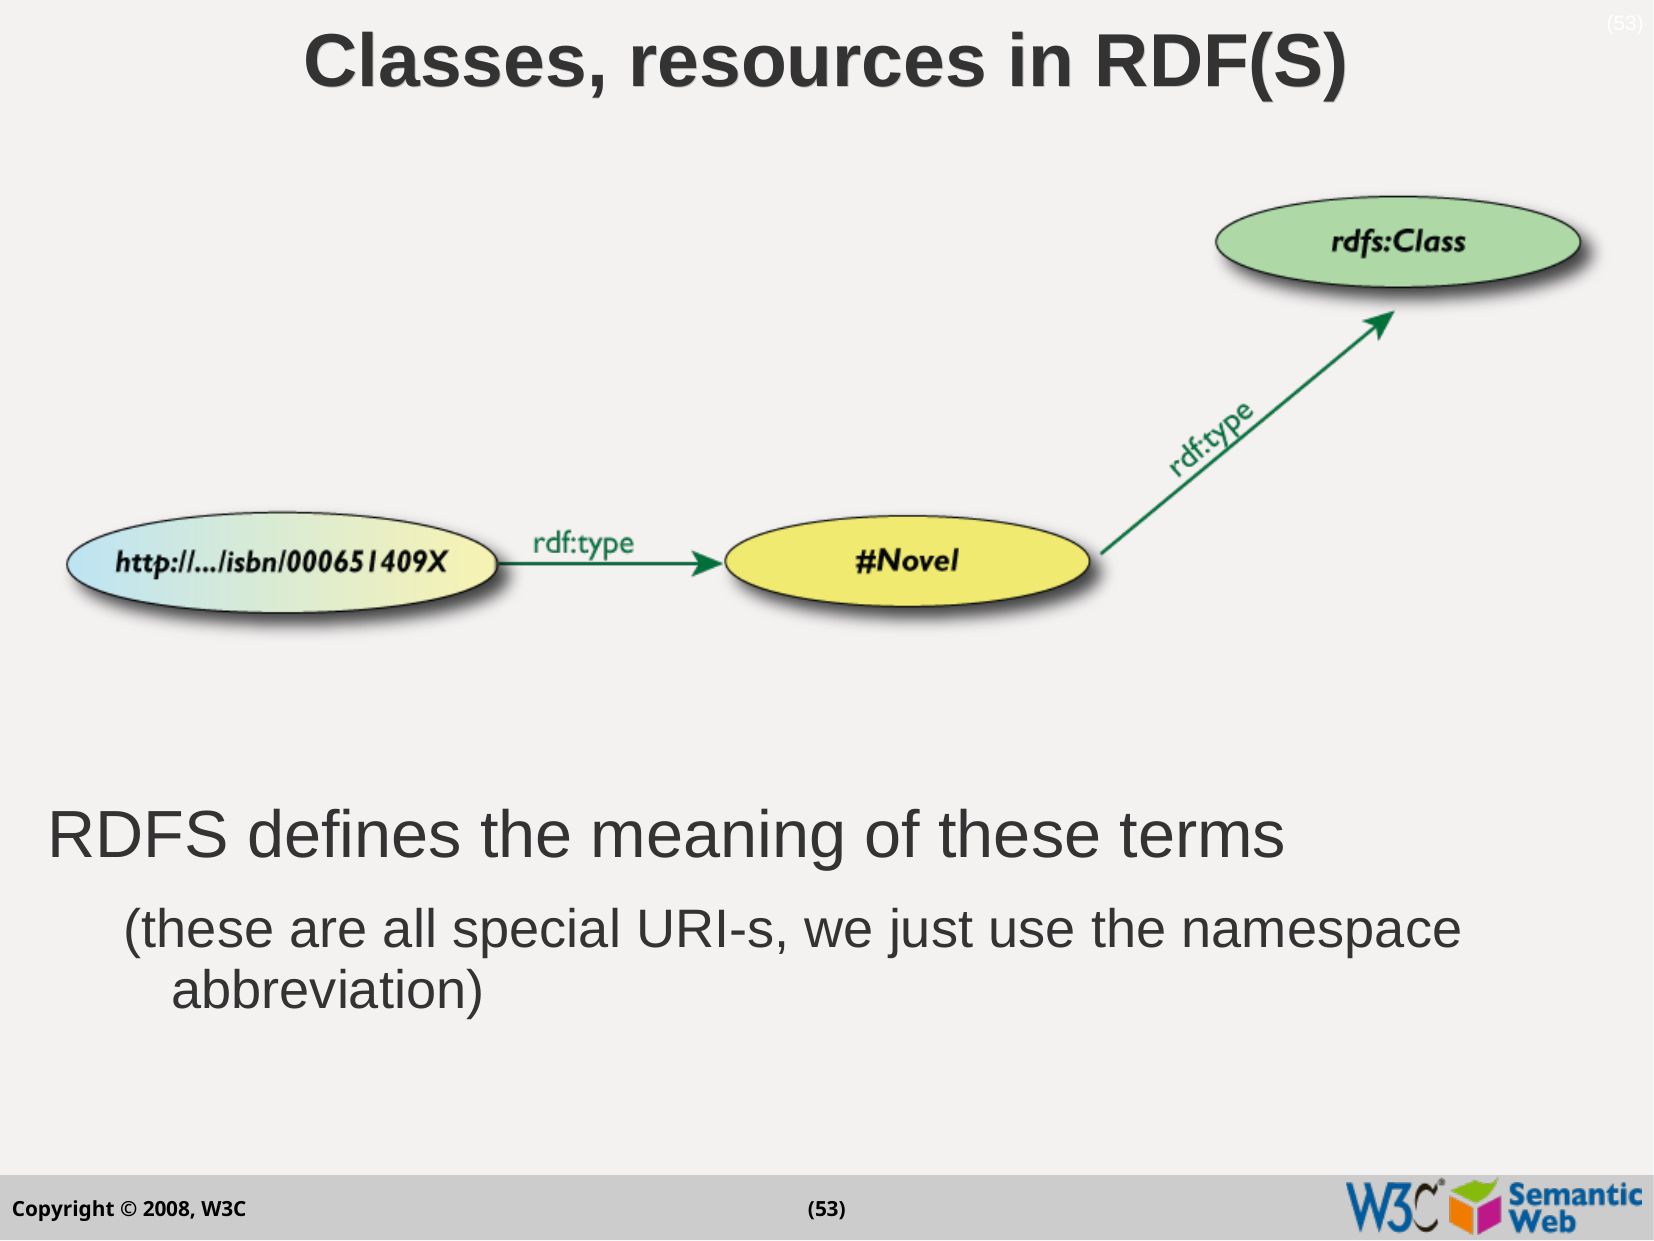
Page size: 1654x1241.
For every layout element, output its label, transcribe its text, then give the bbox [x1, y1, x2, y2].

title Classes, resources in RDF(S) [0, 0, 1654, 119]
list RDFS defines the meaning of these terms (these are all special URI-s, we just use the namespace abbreviation) [29, 797, 1624, 1122]
picture [54, 182, 1617, 650]
picture [1346, 1175, 1642, 1235]
